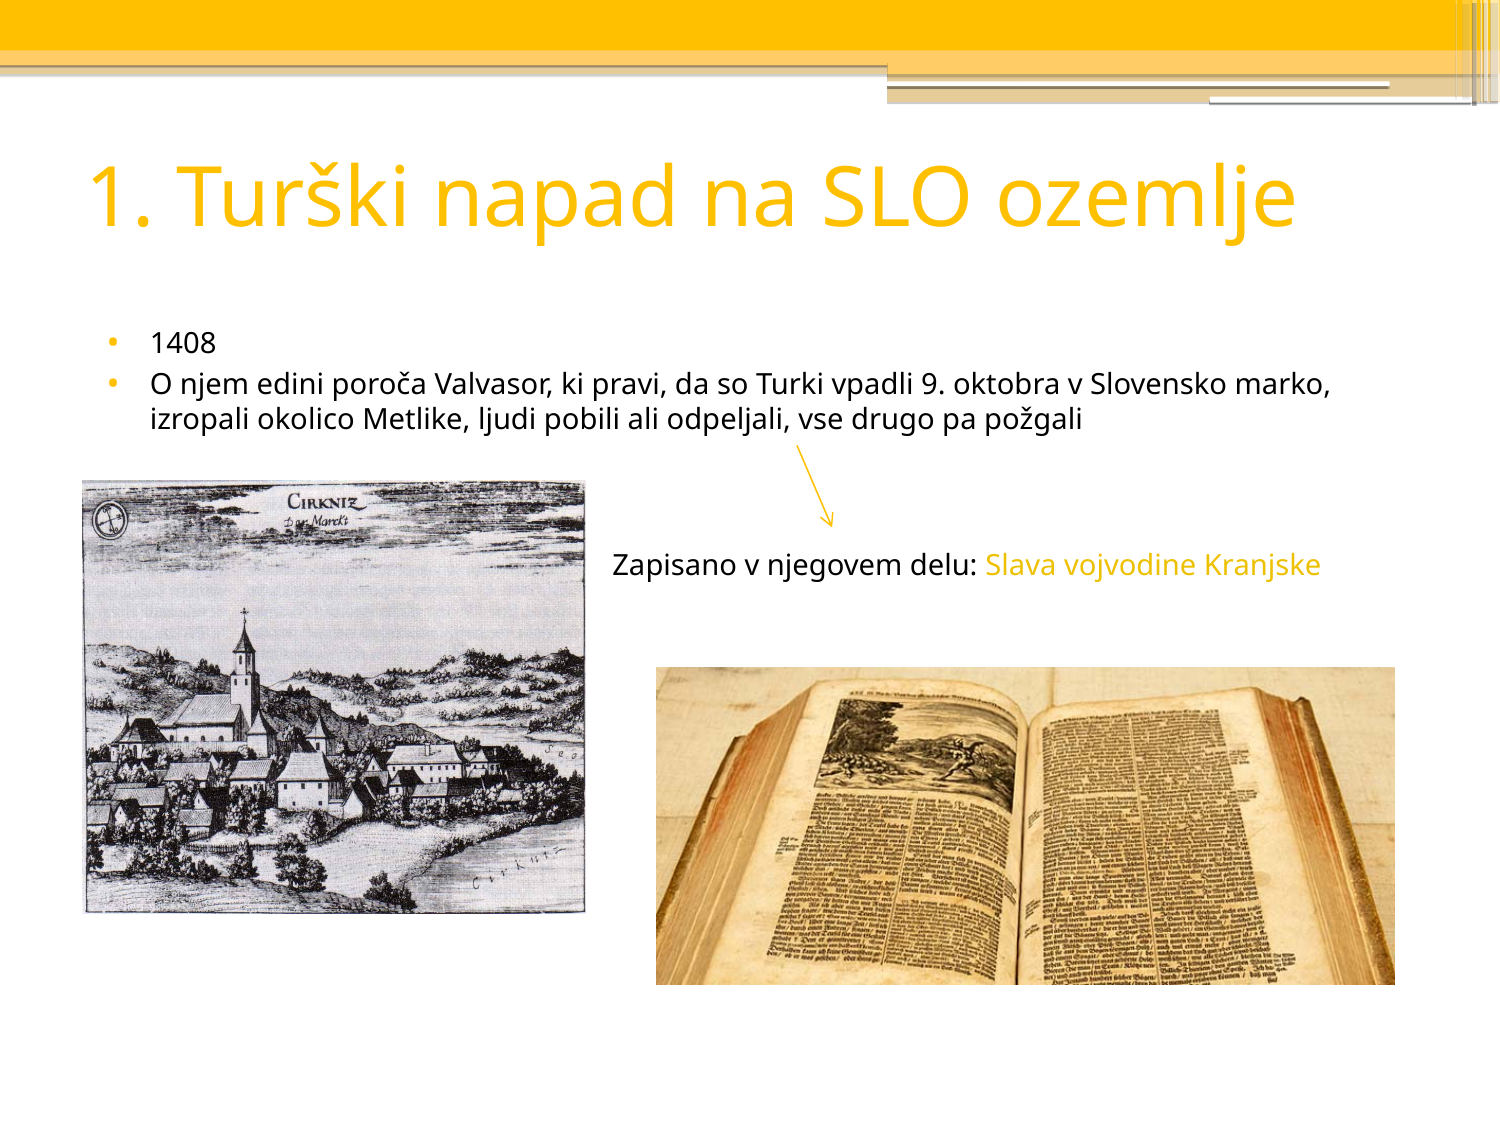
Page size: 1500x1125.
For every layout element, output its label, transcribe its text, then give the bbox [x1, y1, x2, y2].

picture [82, 480, 586, 914]
list 1408 O njem edini poroča Valvasor, ki pravi, da so Turki vpadli 9. oktobra v Slovensko marko, izropali okolico Metlike, ljudi pobili ali odpeljali, vse drugo pa požgali [75, 316, 1425, 1079]
title 1. Turški napad na SLO ozemlje [70, 105, 1421, 281]
text_box Zapisano v njegovem delu: Slava vojvodine Kranjske [597, 538, 1348, 589]
picture [656, 667, 1395, 985]
